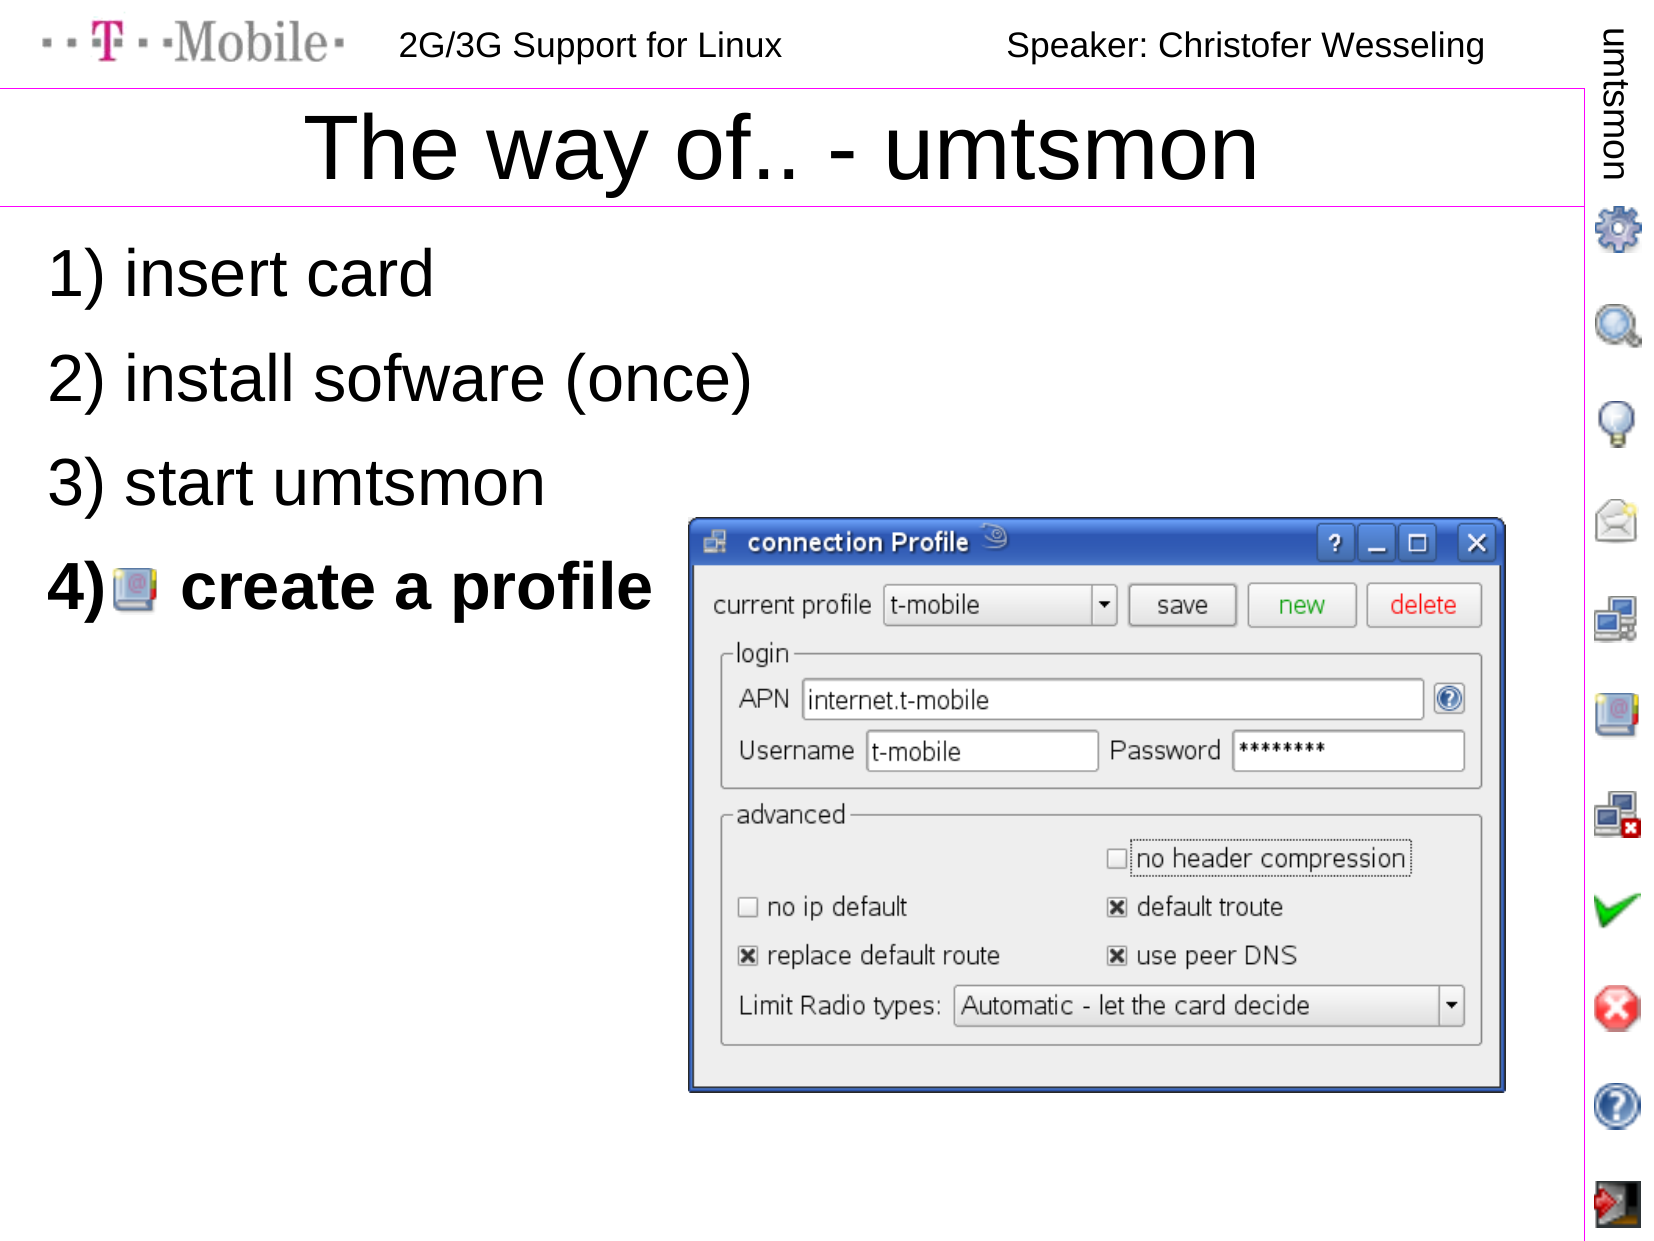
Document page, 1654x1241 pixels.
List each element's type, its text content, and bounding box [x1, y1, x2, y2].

picture [1594, 1181, 1641, 1228]
list 1) insert card 2) install sofware (once) 3) start umtsmon 4) create a profile [29, 236, 1536, 1211]
picture [1594, 499, 1641, 546]
picture [1594, 888, 1641, 935]
picture [112, 568, 159, 615]
picture [1595, 206, 1642, 253]
picture [1594, 401, 1641, 448]
picture [1594, 693, 1641, 740]
picture [11, 6, 365, 77]
picture [1595, 304, 1642, 351]
picture [1594, 1083, 1641, 1130]
title The way of.. - umtsmon [0, 90, 1565, 205]
picture [1594, 596, 1641, 643]
picture [1594, 791, 1641, 838]
picture [688, 517, 1506, 1093]
picture [1594, 985, 1641, 1032]
